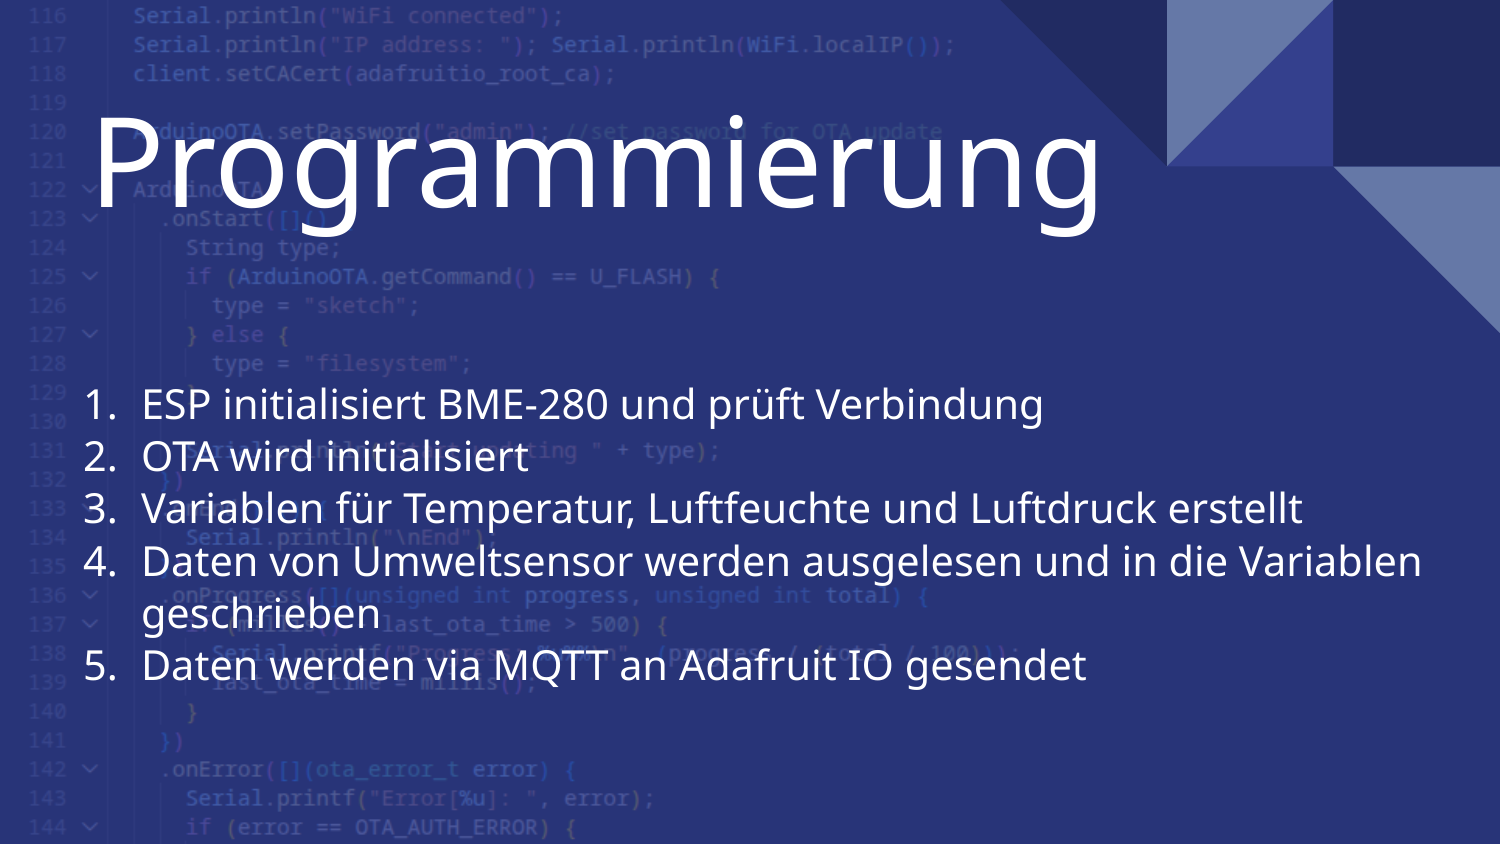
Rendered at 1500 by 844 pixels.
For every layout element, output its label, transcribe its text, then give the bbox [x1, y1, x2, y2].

title Programmierung [0, 0, 1260, 248]
picture [0, 0, 1500, 844]
list ESP initialisiert BME-280 und prüft Verbindung OTA wird initialisiert Variablen für Temperatur, Luftfeuchte und Luftdruck erstellt Daten von Umweltsensor werden ausgelesen und in die Variablen geschrieben Daten werden via MQTT an Adafruit IO gesendet [51, 360, 1449, 735]
